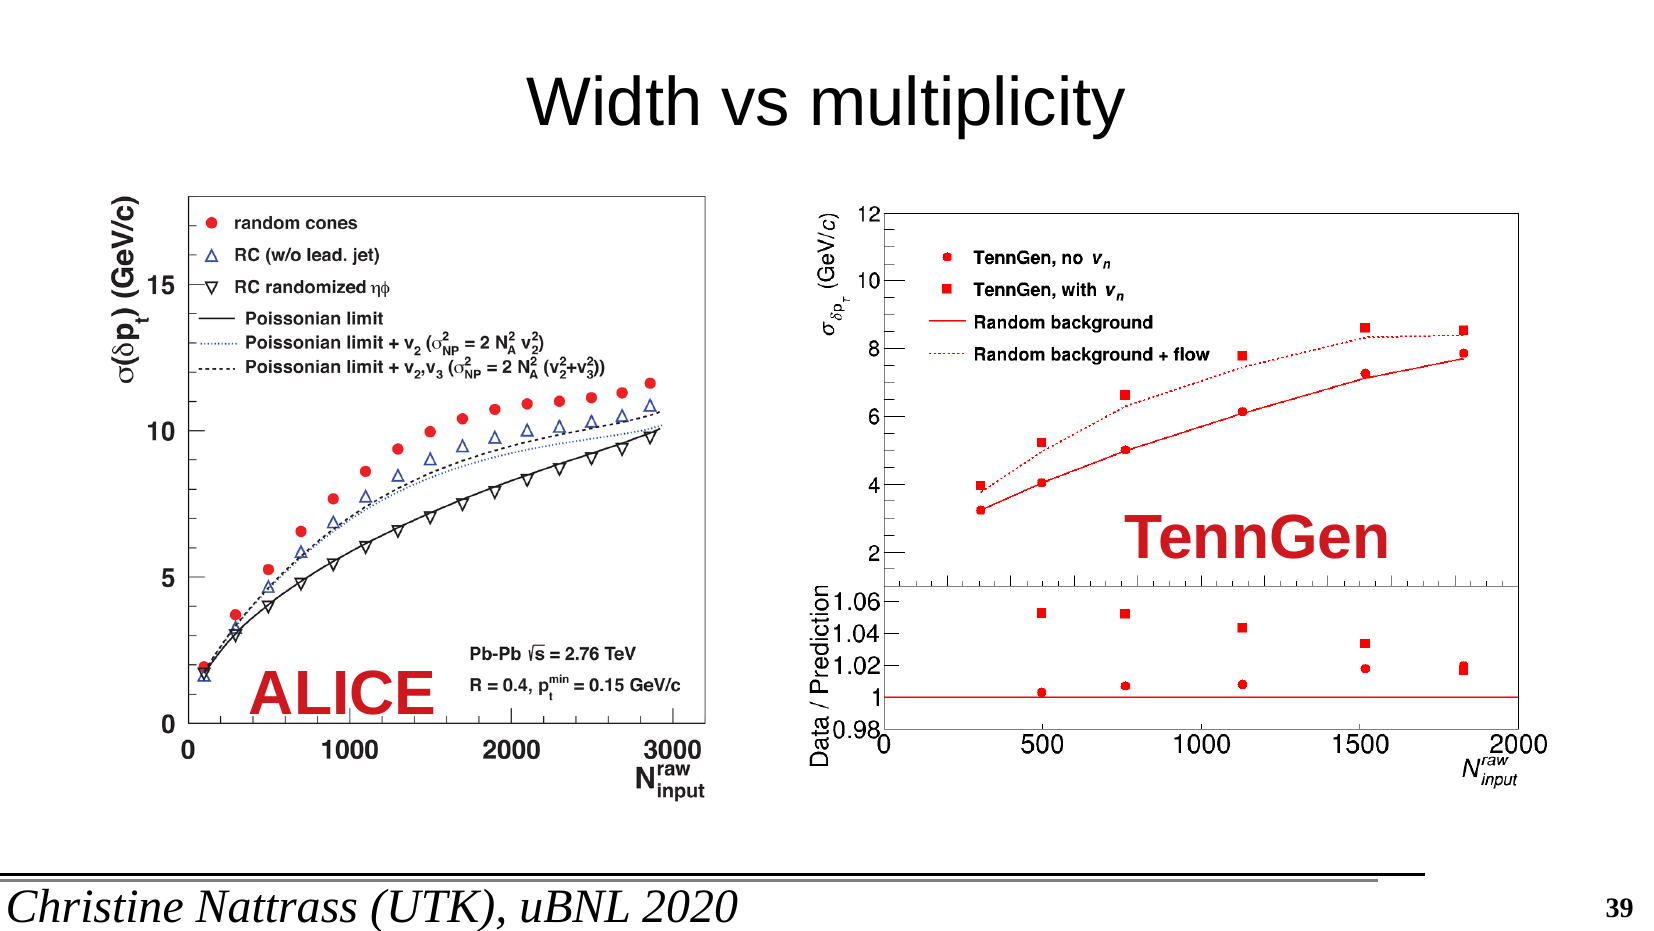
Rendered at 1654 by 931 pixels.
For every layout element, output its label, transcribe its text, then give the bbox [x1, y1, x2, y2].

title Width vs multiplicity [82, 37, 1571, 166]
picture [110, 195, 706, 802]
picture [809, 193, 1556, 797]
text_box ALICE [234, 650, 475, 736]
text_box TennGen [1110, 495, 1501, 580]
